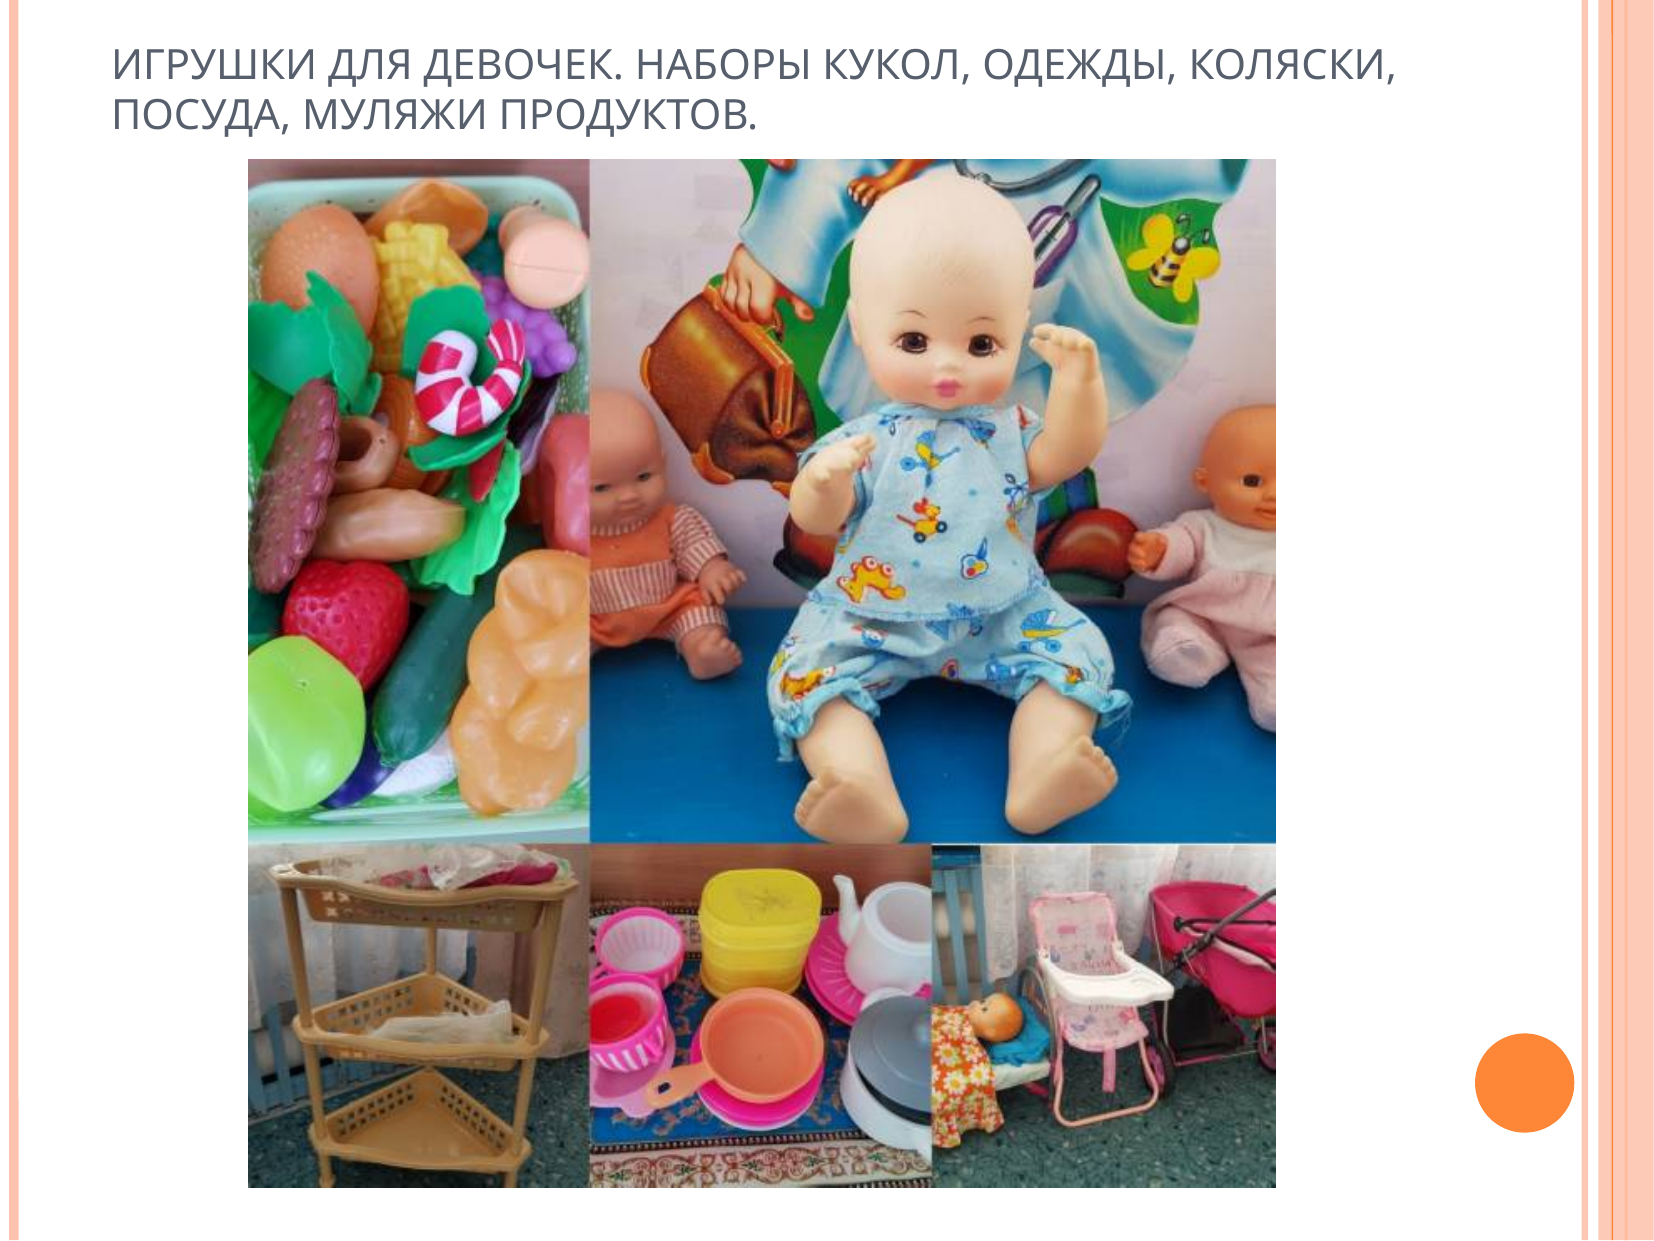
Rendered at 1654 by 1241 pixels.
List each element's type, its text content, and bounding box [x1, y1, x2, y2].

picture [248, 159, 1276, 1188]
title Игрушки для девочек. Наборы кукол, одежды, коляски, посуда, муляжи продуктов. [94, 29, 1430, 207]
